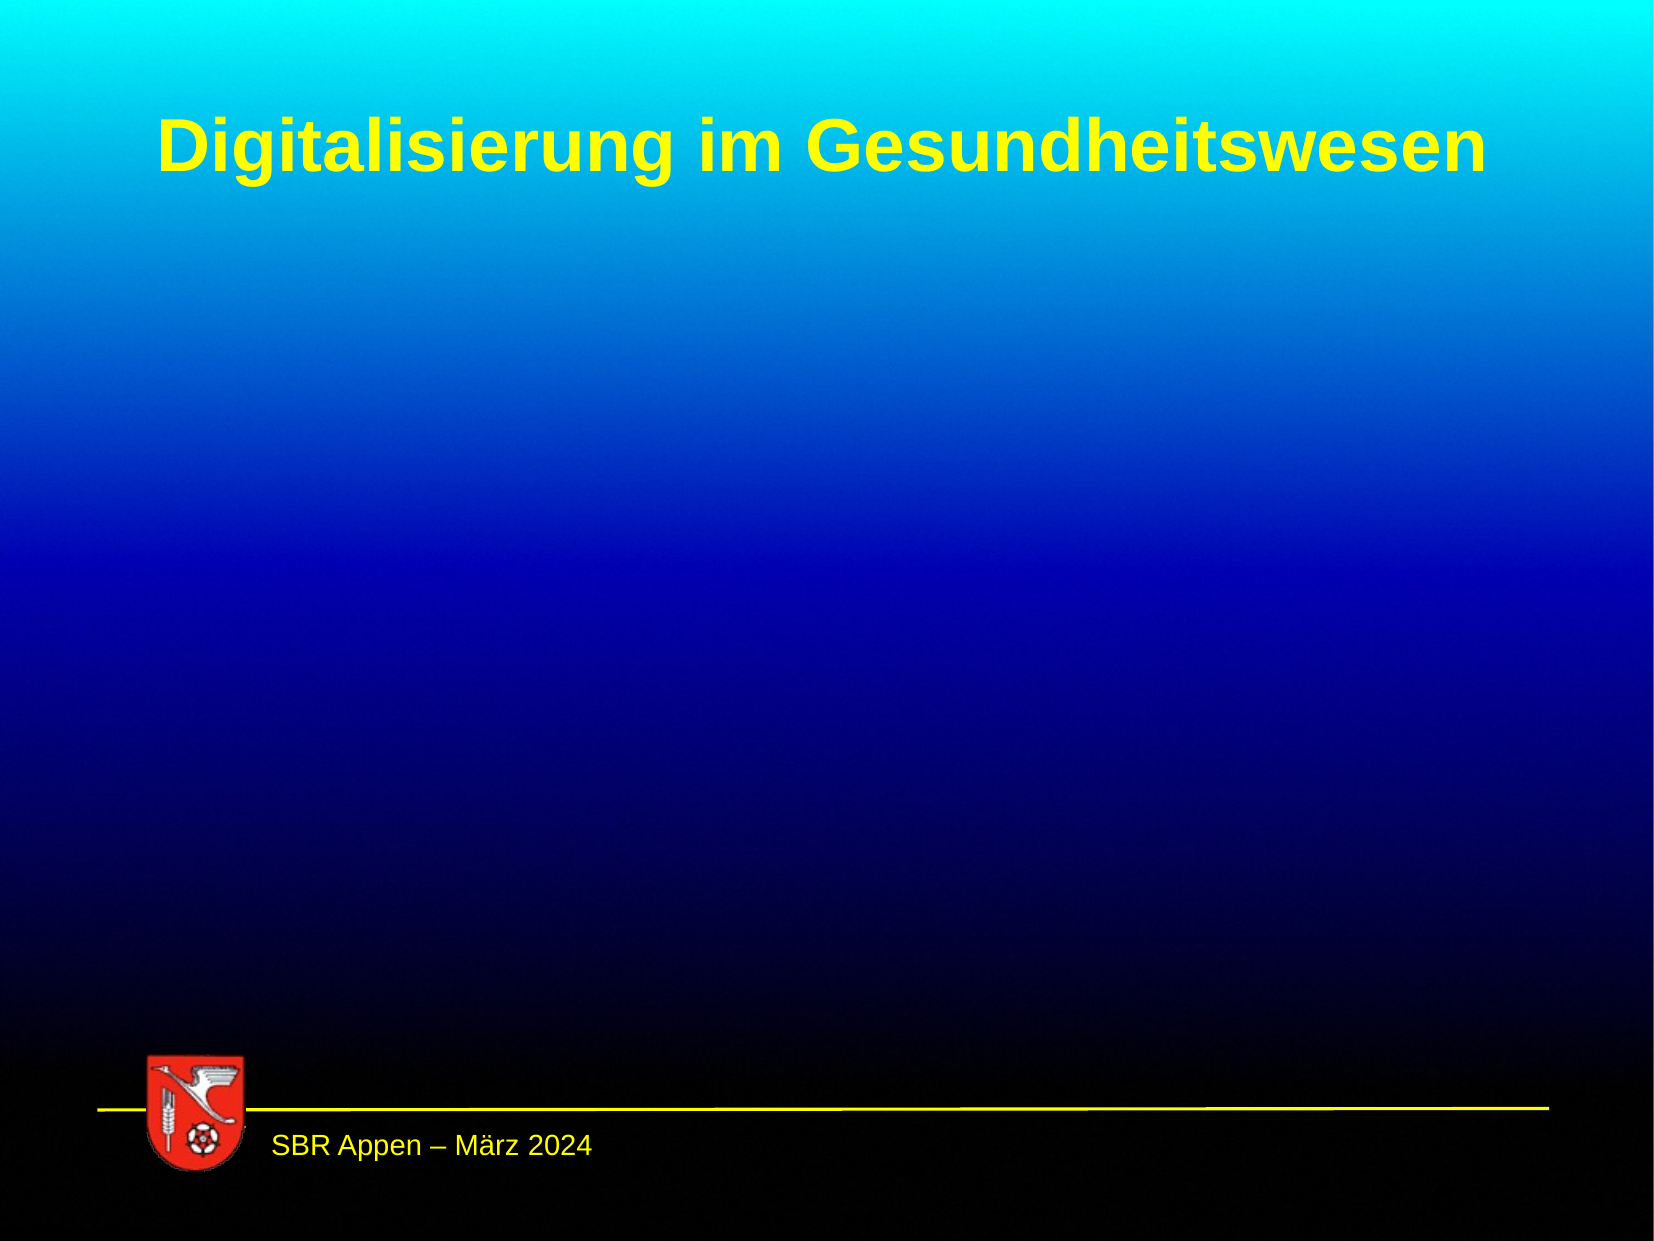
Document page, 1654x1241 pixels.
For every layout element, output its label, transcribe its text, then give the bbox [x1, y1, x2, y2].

text_box SBR Appen – März 2024 [256, 1121, 760, 1170]
text_box Digitalisierung im Gesundheitswesen [141, 96, 1588, 195]
picture [0, 0, 1654, 142]
picture [0, 239, 1654, 1241]
